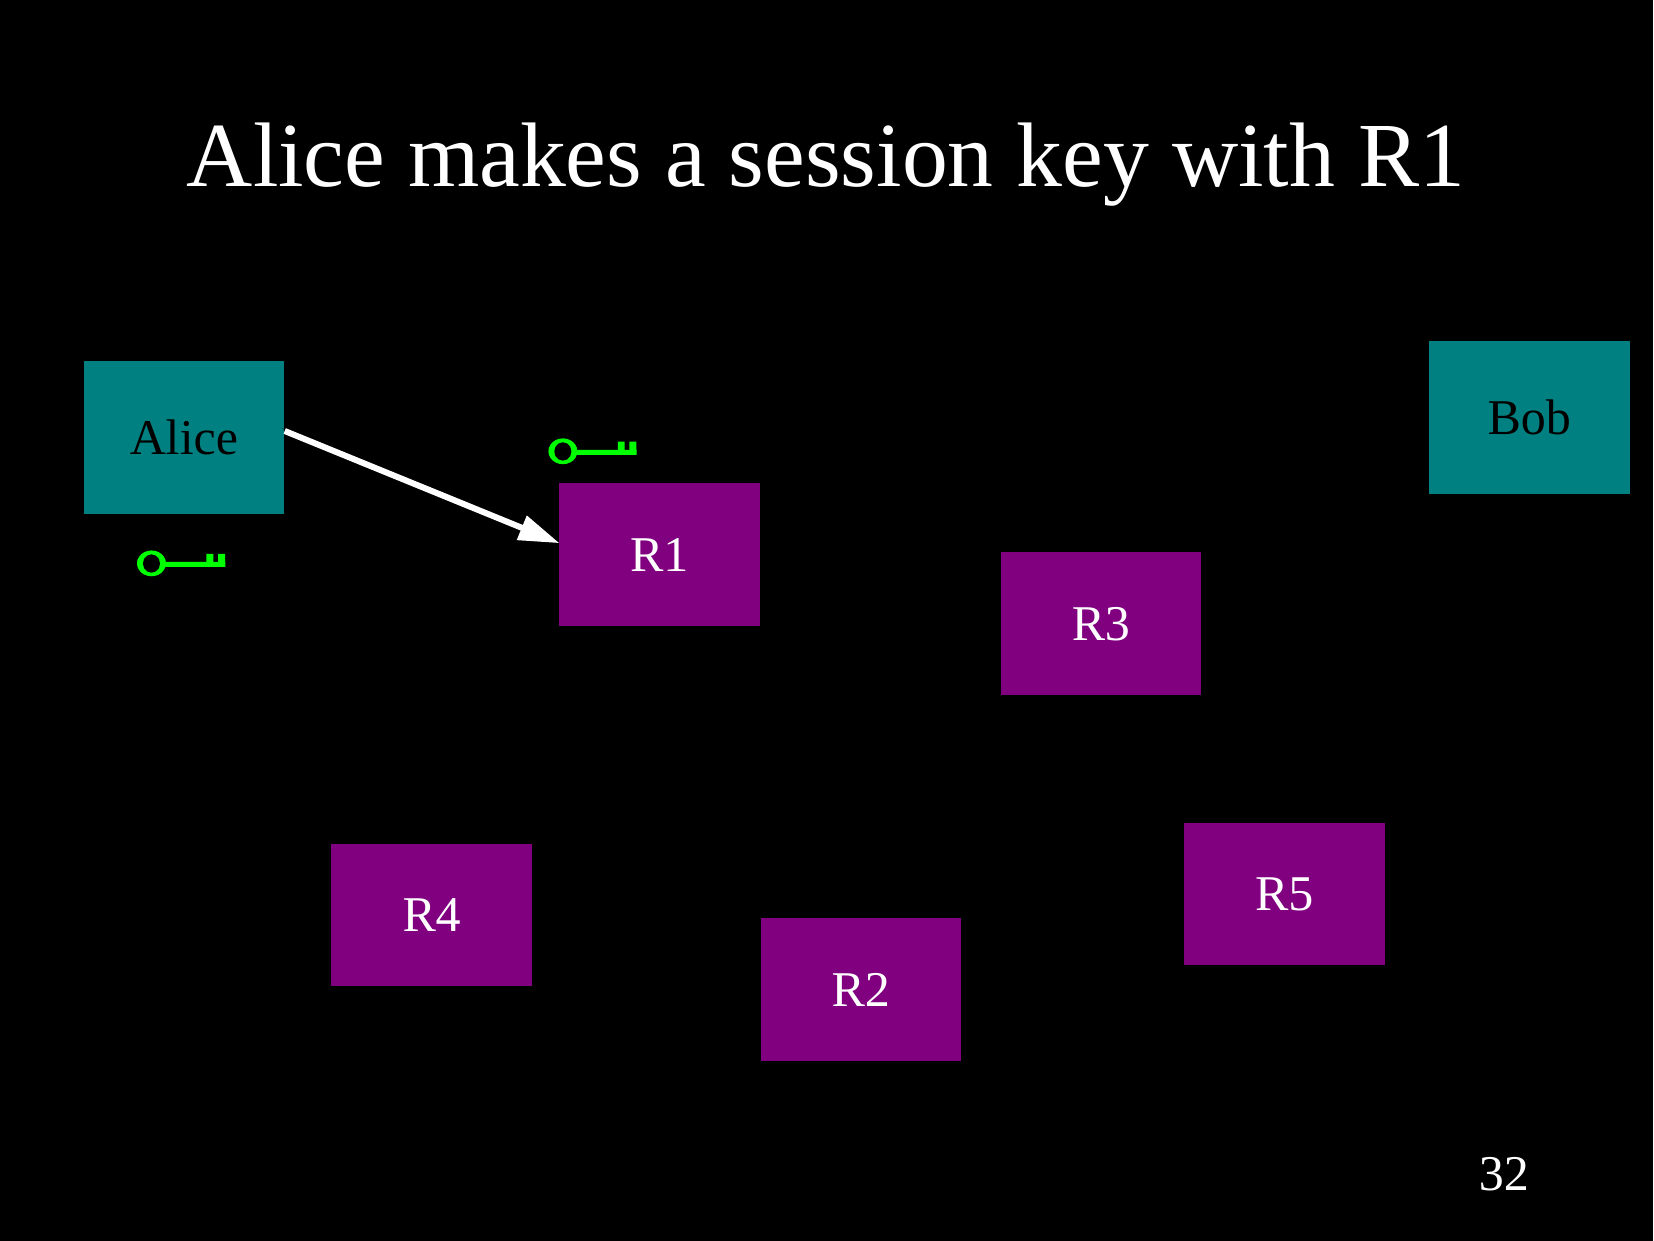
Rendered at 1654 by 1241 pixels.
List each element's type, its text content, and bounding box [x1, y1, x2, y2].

text_box [137, 550, 226, 577]
text_box [548, 438, 637, 465]
text_box Bob [1428, 340, 1631, 495]
text_box R1 [558, 482, 761, 627]
text_box R3 [1000, 551, 1202, 696]
text_box R4 [330, 843, 533, 987]
title Alice makes a session key with R1 [121, 79, 1534, 334]
text_box Alice [83, 360, 285, 515]
text_box R5 [1183, 822, 1386, 966]
text_box R2 [760, 917, 962, 1062]
